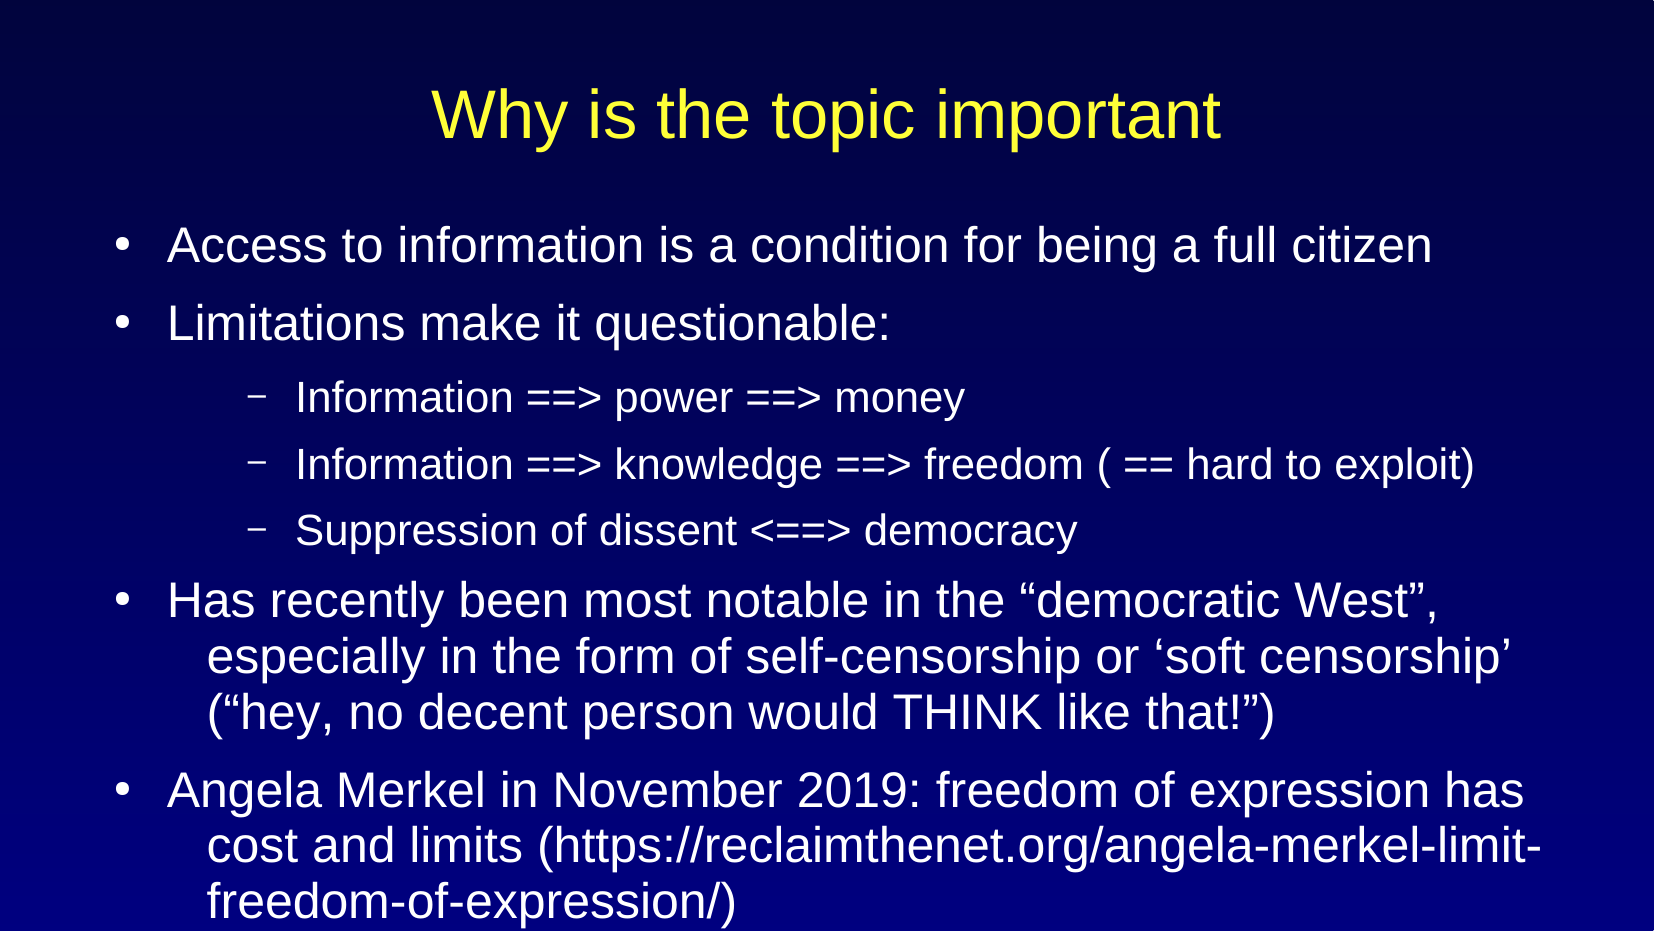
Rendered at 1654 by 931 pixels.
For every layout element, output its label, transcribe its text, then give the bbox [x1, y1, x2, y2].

list Access to information is a condition for being a full citizen Limitations make it questionable: Information ==> power ==> money Information ==> knowledge ==> freedom ( == hard to exploit) Suppression of dissent <==> democracy Has recently been most notable in the “democratic West”, especially in the form of self-censorship or ‘soft censorship’ (“hey, no decent person would THINK like that!”) Angela Merkel in November 2019: freedom of expression has cost and limits (https://reclaimthenet.org/angela-merkel-limit-freedom-of-expression/) [82, 217, 1571, 930]
title Why is the topic important [82, 37, 1571, 193]
